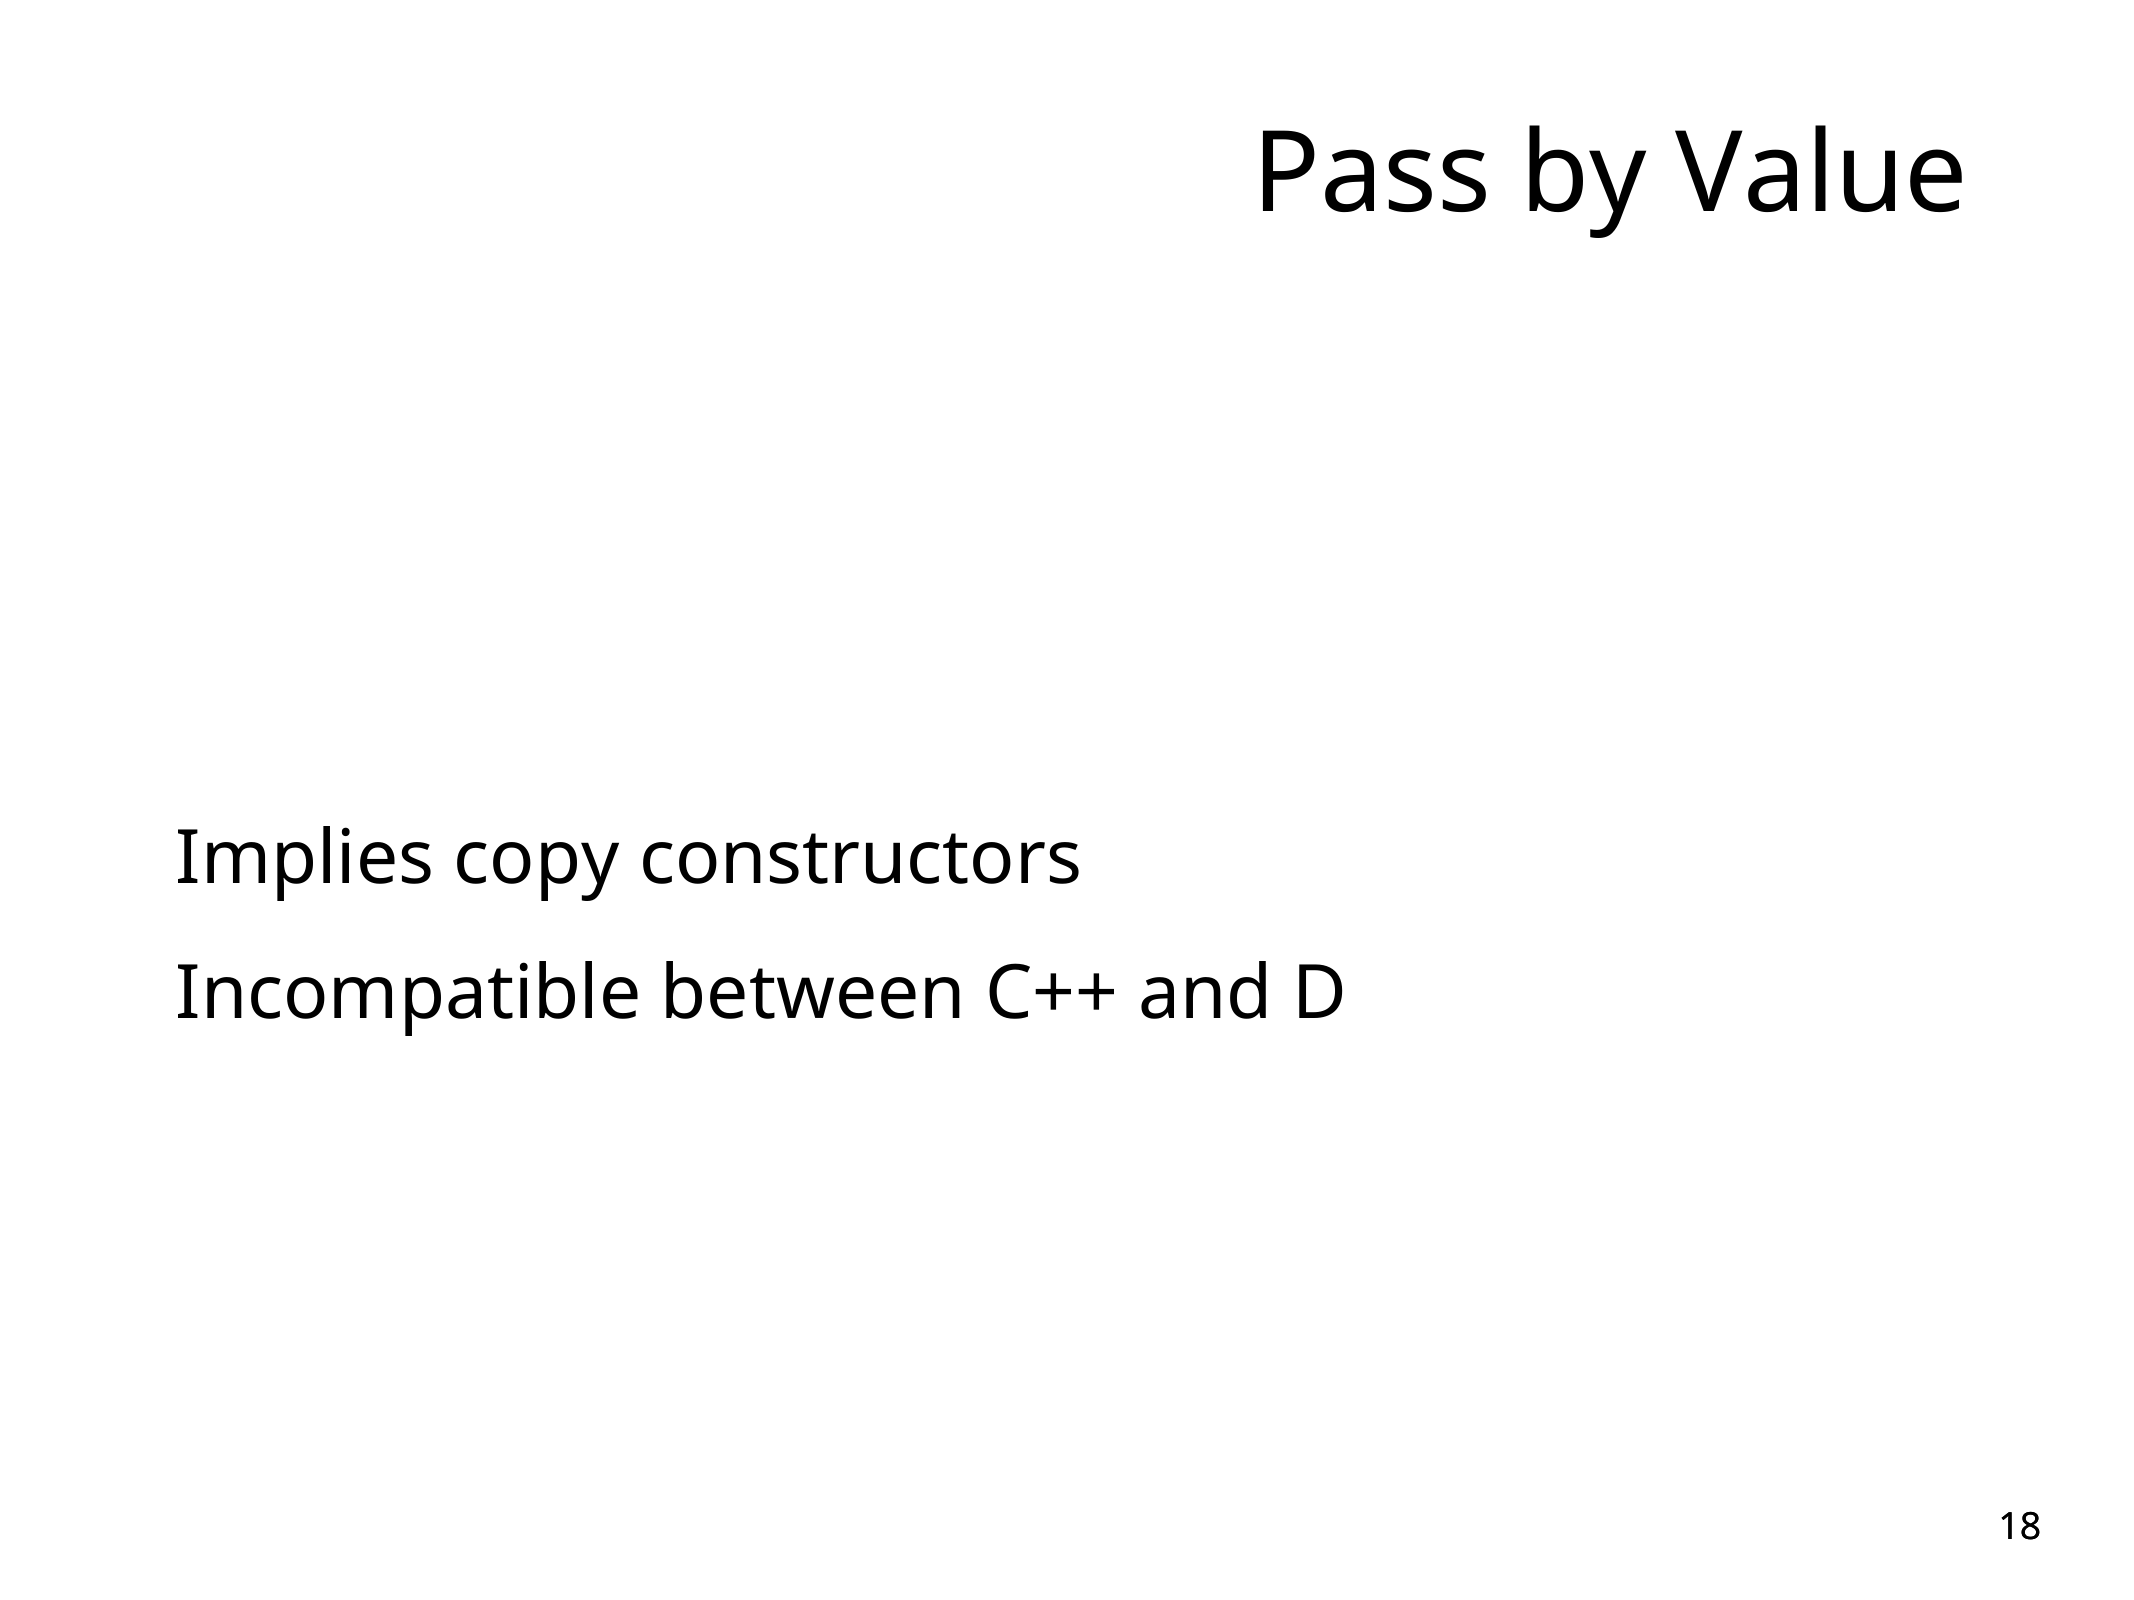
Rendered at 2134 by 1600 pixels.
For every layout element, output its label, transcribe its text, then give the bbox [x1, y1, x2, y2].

title Pass by Value [156, 72, 1978, 261]
list Implies copy constructors Incompatible between C++ and D [94, 332, 2039, 1509]
text_box <number> [1985, 1493, 2055, 1557]
